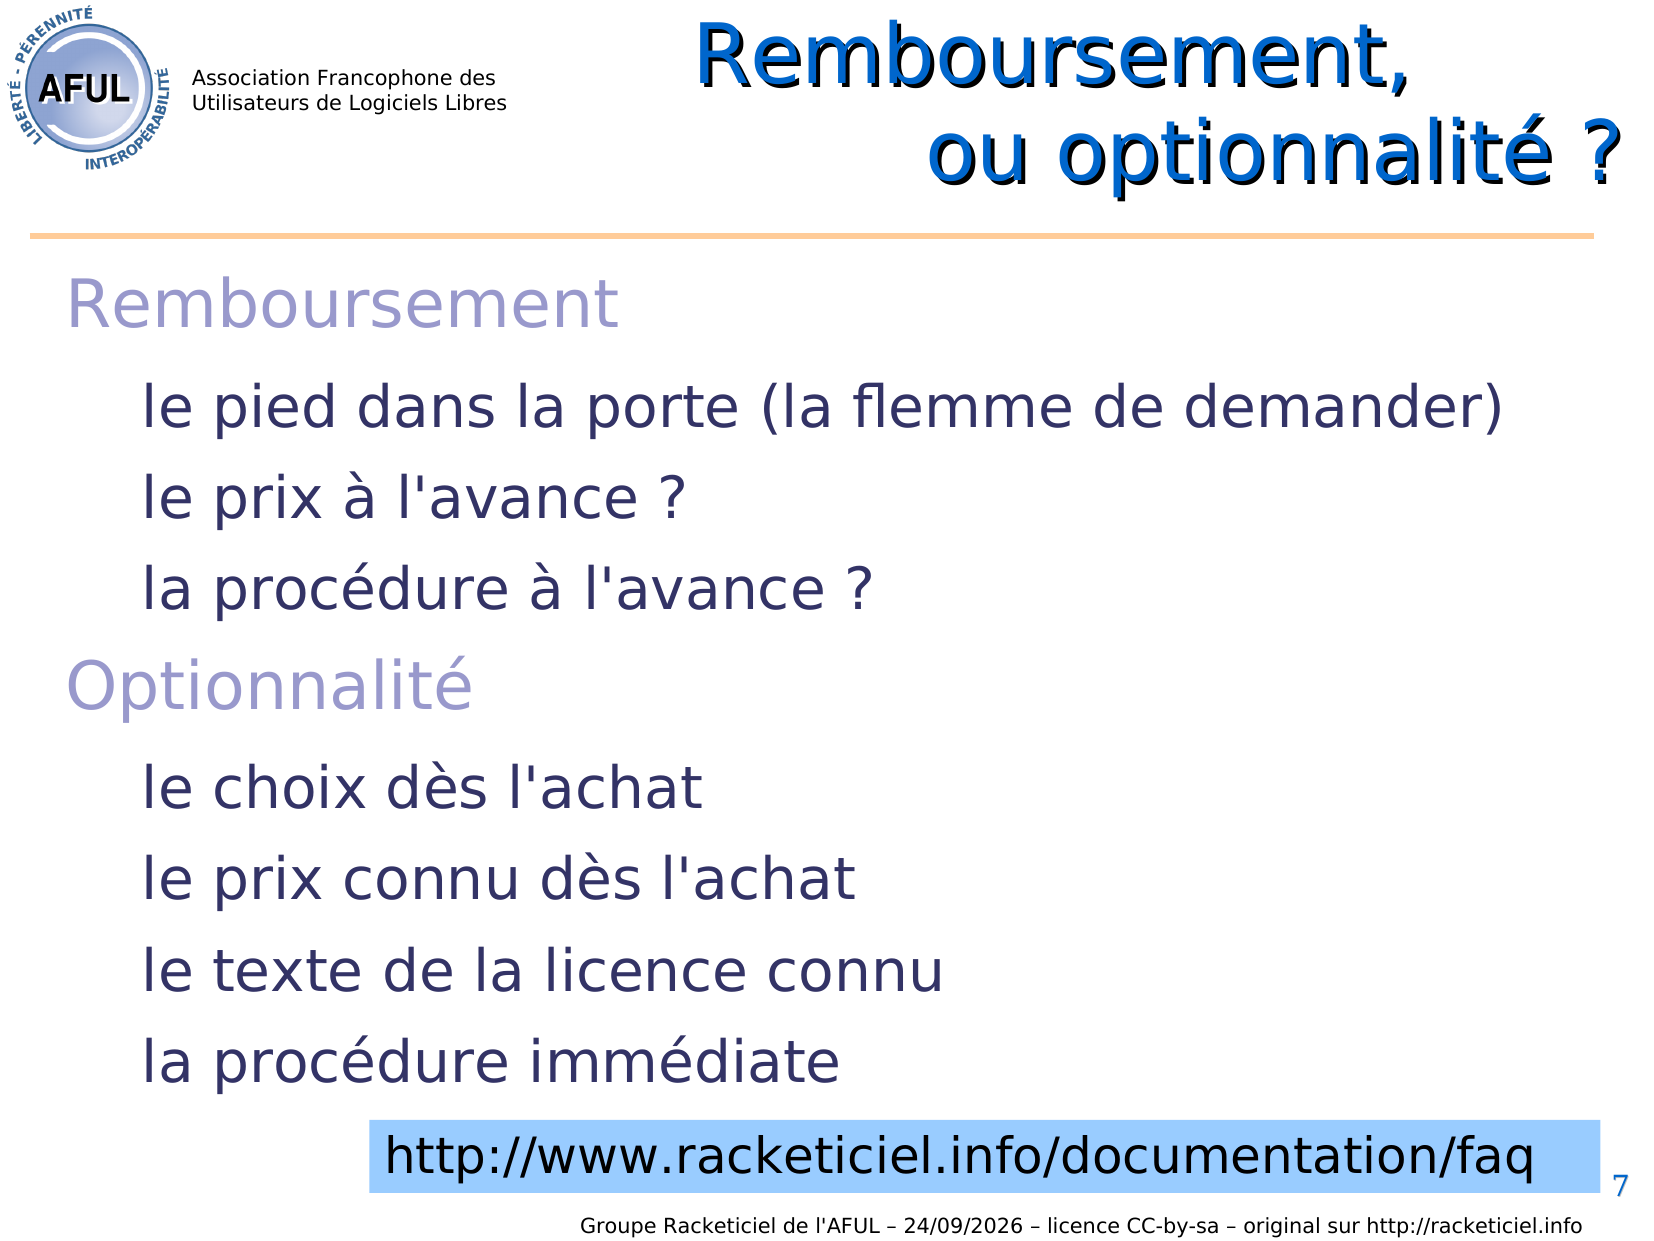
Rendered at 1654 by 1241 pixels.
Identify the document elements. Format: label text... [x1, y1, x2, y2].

picture [0, 0, 178, 178]
list Remboursement le pied dans la porte (la flemme de demander) le prix à l'avance ? la procédure à l'avance ? Optionnalité le choix dès l'achat le prix connu dès l'achat le texte de la licence connu la procédure immédiate [47, 265, 1595, 1097]
text_box http://www.racketiciel.info/documentation/faq [369, 1119, 1601, 1193]
title Remboursement, ou optionnalité ? [501, 0, 1625, 208]
